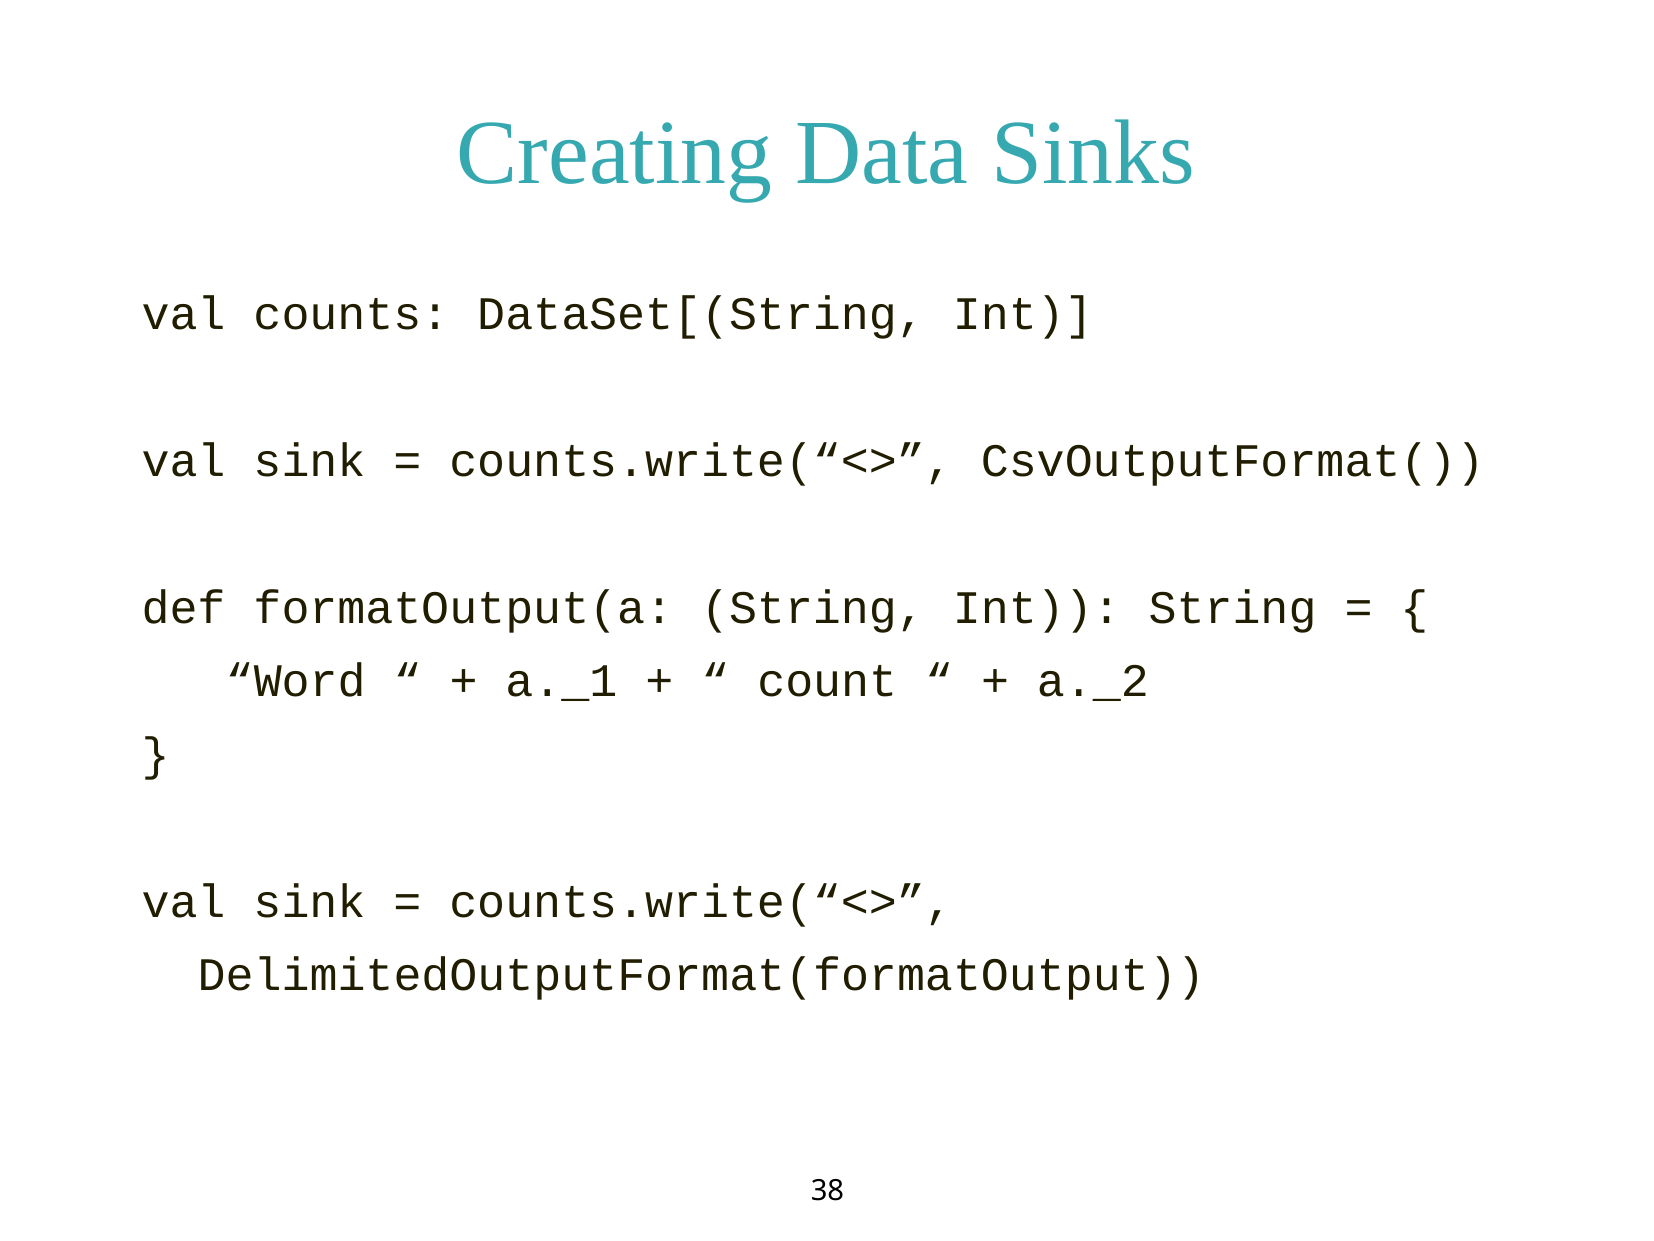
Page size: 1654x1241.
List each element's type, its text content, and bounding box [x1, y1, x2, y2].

title Creating Data Sinks [82, 49, 1571, 257]
list val counts: DataSet[(String, Int)] val sink = counts.write(“<>”, CsvOutputFormat()) def formatOutput(a: (String, Int)): String = { “Word “ + a._1 + “ count “ + a._2 } val sink = counts.write(“<>”, DelimitedOutputFormat(formatOutput)) [141, 290, 1654, 1010]
